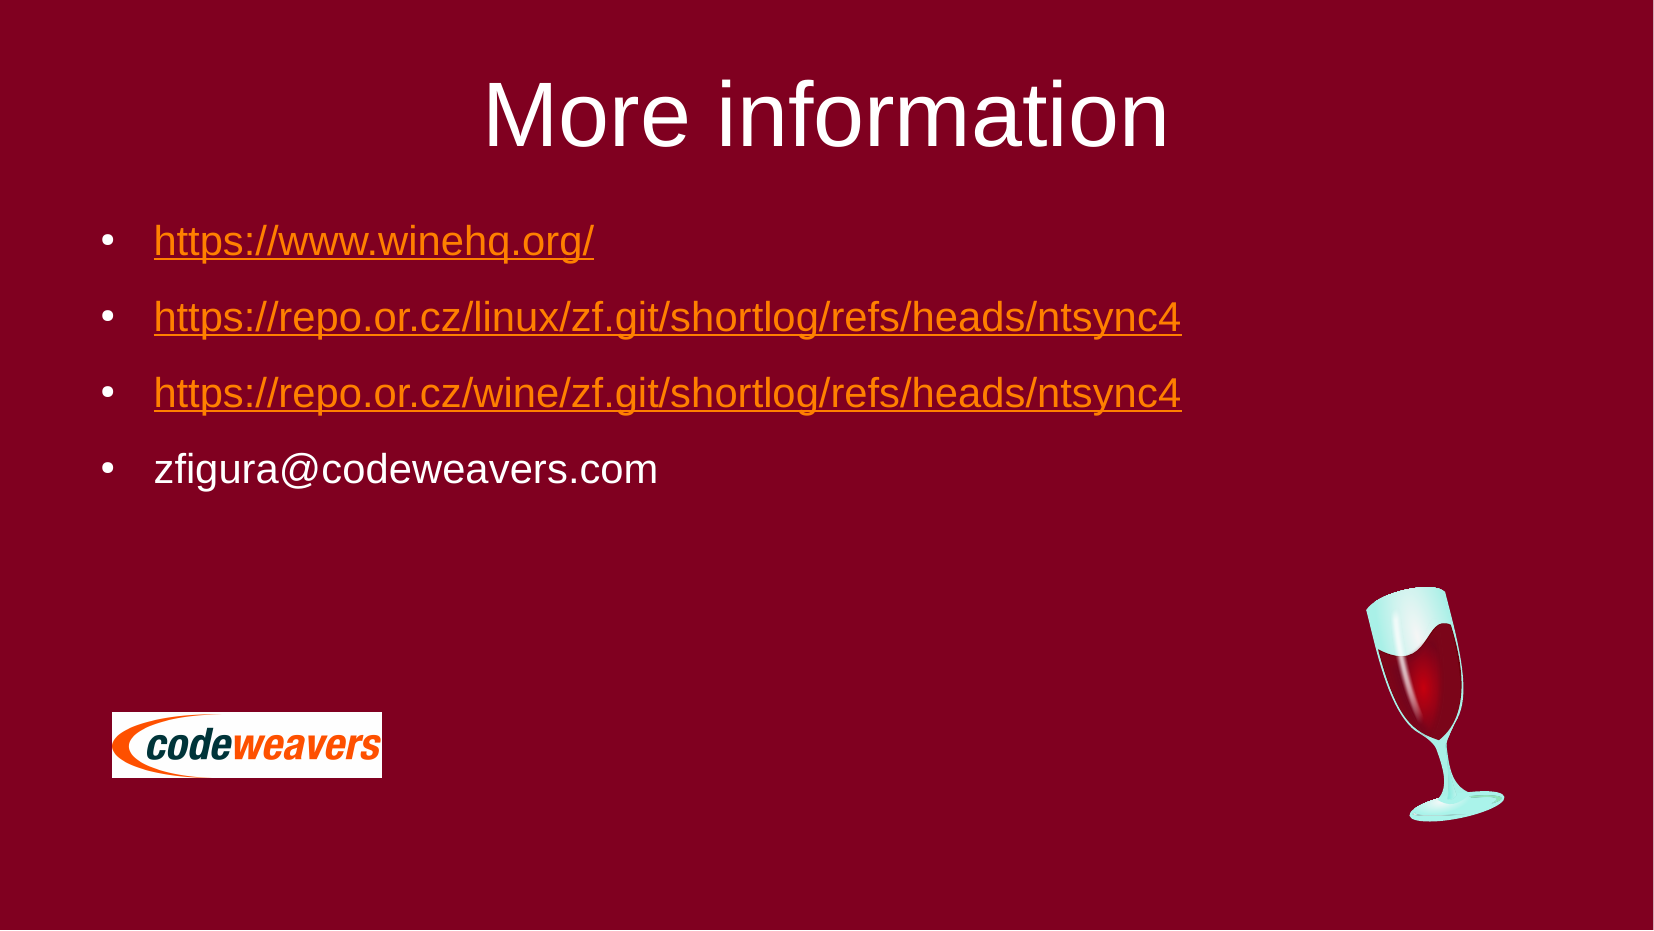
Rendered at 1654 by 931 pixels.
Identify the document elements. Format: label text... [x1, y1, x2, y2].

picture [112, 712, 382, 778]
picture [1312, 563, 1573, 901]
list https://www.winehq.org/ https://repo.or.cz/linux/zf.git/shortlog/refs/heads/ntsync4 https://repo.or.cz/wine/zf.git/shortlog/refs/heads/ntsync4 zfigura@codeweavers.com [82, 217, 1571, 758]
title More information [82, 37, 1571, 193]
